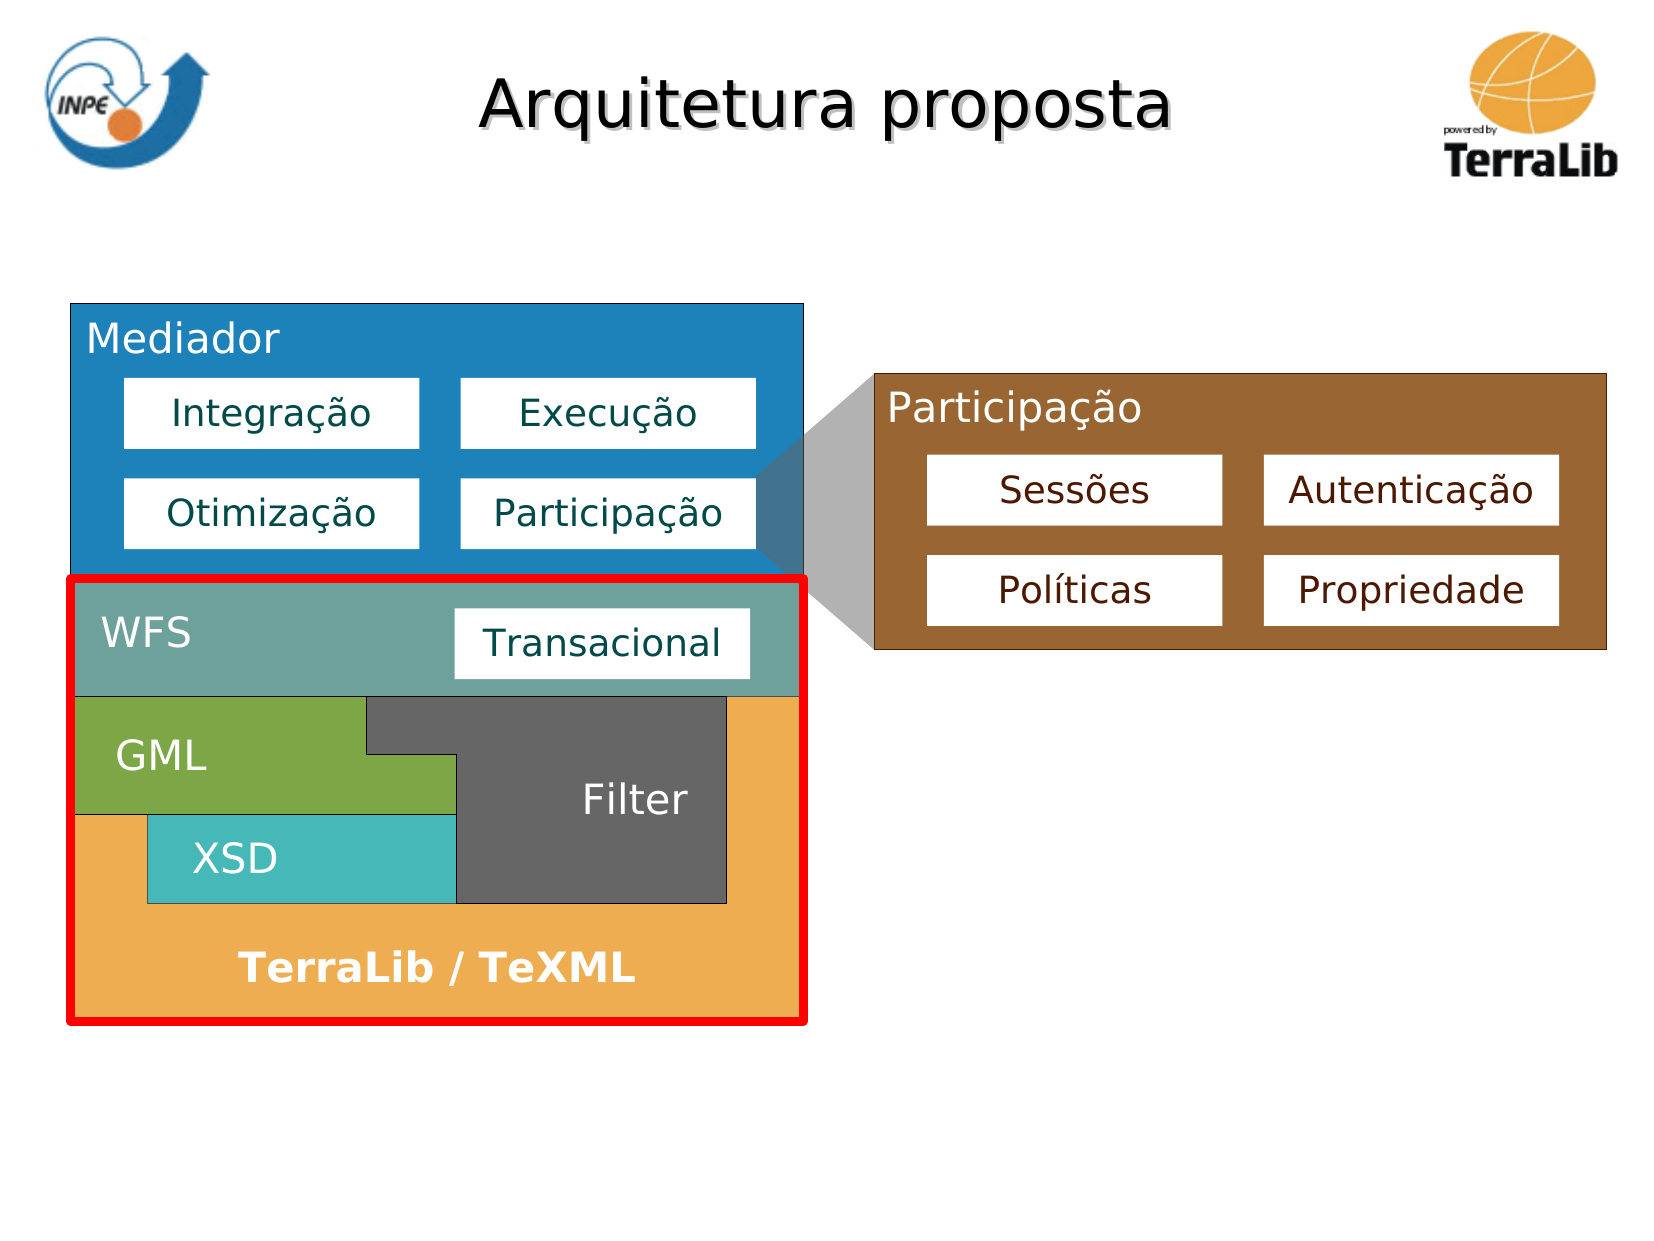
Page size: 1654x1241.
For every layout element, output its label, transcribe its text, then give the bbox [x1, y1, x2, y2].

title Arquitetura proposta [206, 25, 1447, 184]
text_box XSD [147, 815, 456, 904]
text_box Autenticação [1263, 454, 1560, 526]
text_box Otimização [124, 478, 420, 550]
text_box GML [75, 696, 456, 815]
text_box [755, 373, 875, 650]
text_box TerraLib / TeXML [75, 697, 799, 1017]
text_box Integração [124, 377, 420, 449]
picture [1447, 29, 1619, 178]
text_box Políticas [927, 555, 1223, 626]
text_box Execução [460, 377, 756, 449]
text_box Transacional [454, 608, 751, 680]
text_box Sessões [927, 454, 1223, 526]
text_box Participação [875, 373, 1607, 650]
text_box Filter [366, 696, 727, 904]
text_box Propriedade [1263, 555, 1560, 626]
text_box Mediador [70, 303, 804, 574]
picture [35, 29, 206, 178]
text_box WFS [75, 583, 799, 697]
text_box Participação [460, 478, 756, 550]
